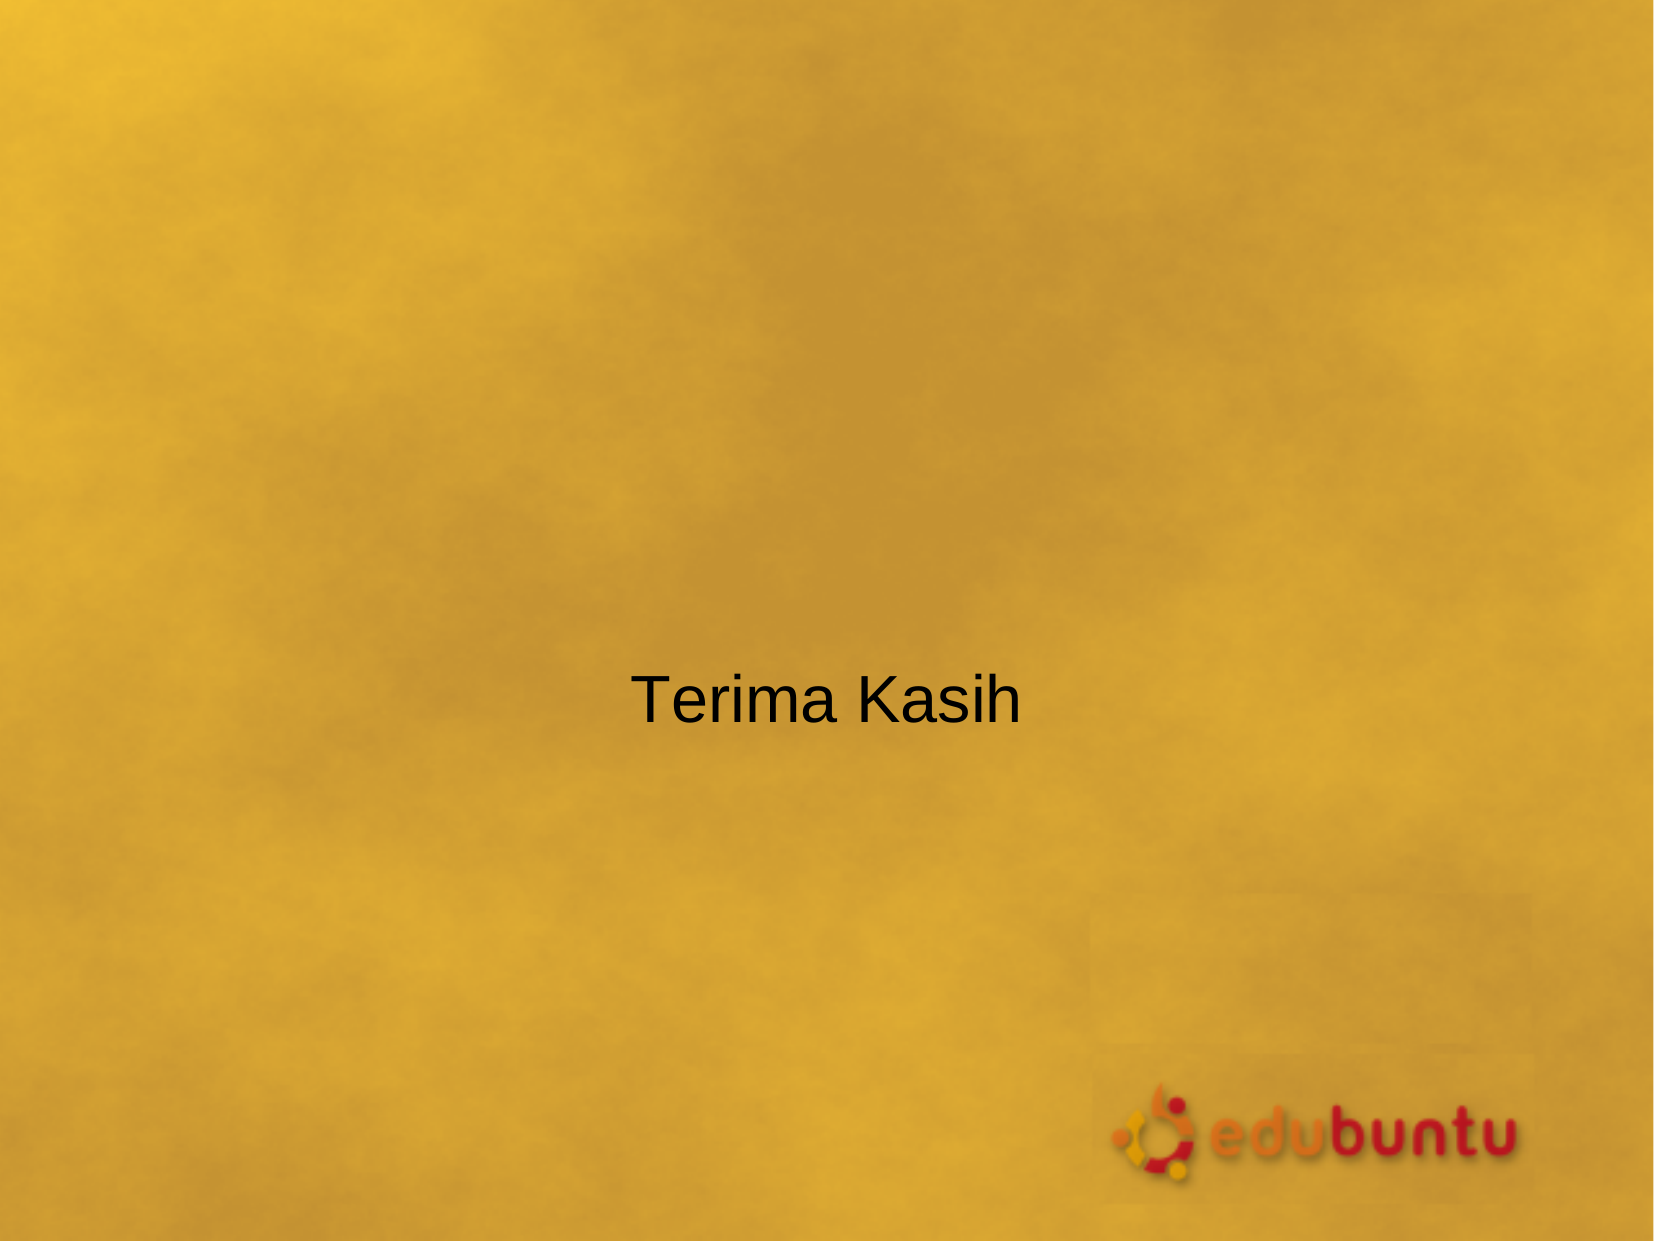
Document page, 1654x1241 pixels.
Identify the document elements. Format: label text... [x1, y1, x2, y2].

subtitle Terima Kasih [82, 290, 1571, 1109]
picture [0, 0, 1654, 1241]
